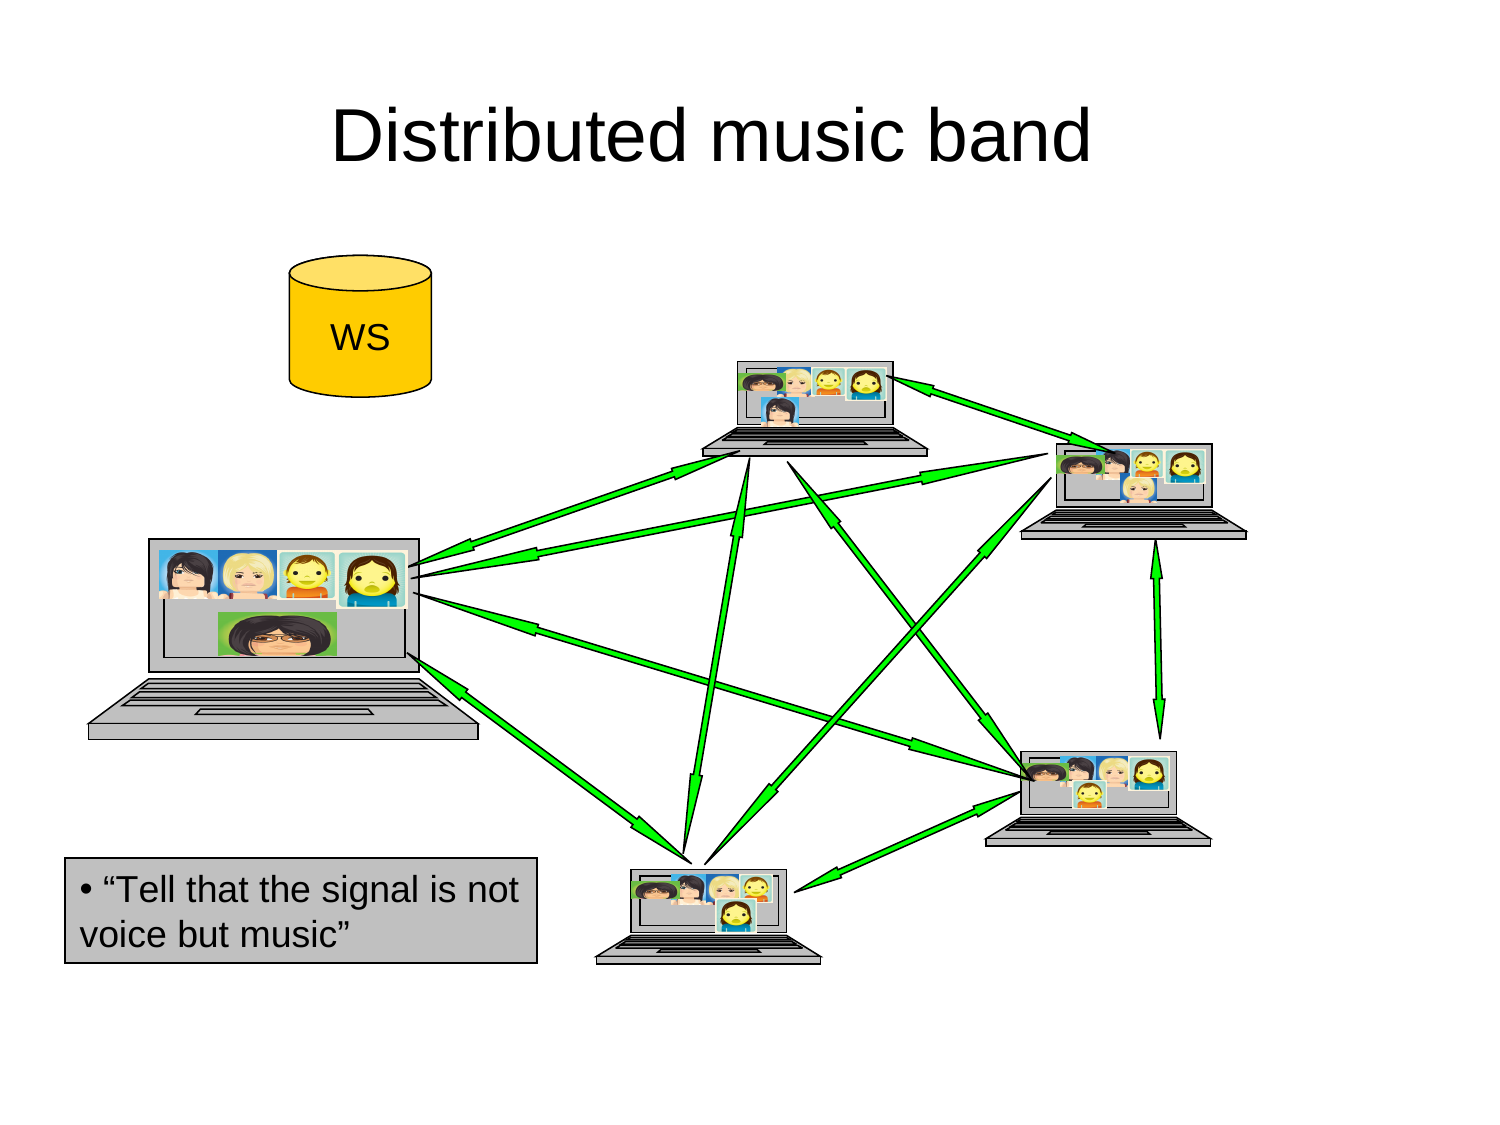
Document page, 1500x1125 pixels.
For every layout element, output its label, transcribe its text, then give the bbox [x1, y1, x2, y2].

picture [1022, 756, 1170, 809]
text_box [986, 817, 1211, 847]
text_box [737, 361, 1212, 508]
text_box “Tell that the signal is not voice but music” [64, 857, 538, 964]
picture [159, 550, 408, 609]
picture [738, 367, 887, 427]
picture [218, 612, 337, 656]
text_box [631, 869, 787, 933]
text_box [1021, 510, 1246, 740]
picture [1056, 449, 1206, 503]
picture [631, 874, 773, 933]
picture [1021, 769, 1030, 779]
title Distributed music band [37, 37, 1388, 226]
text_box [631, 899, 715, 933]
text_box [149, 427, 1177, 893]
text_box WS [289, 274, 432, 398]
text_box [88, 678, 479, 740]
text_box [596, 935, 821, 965]
